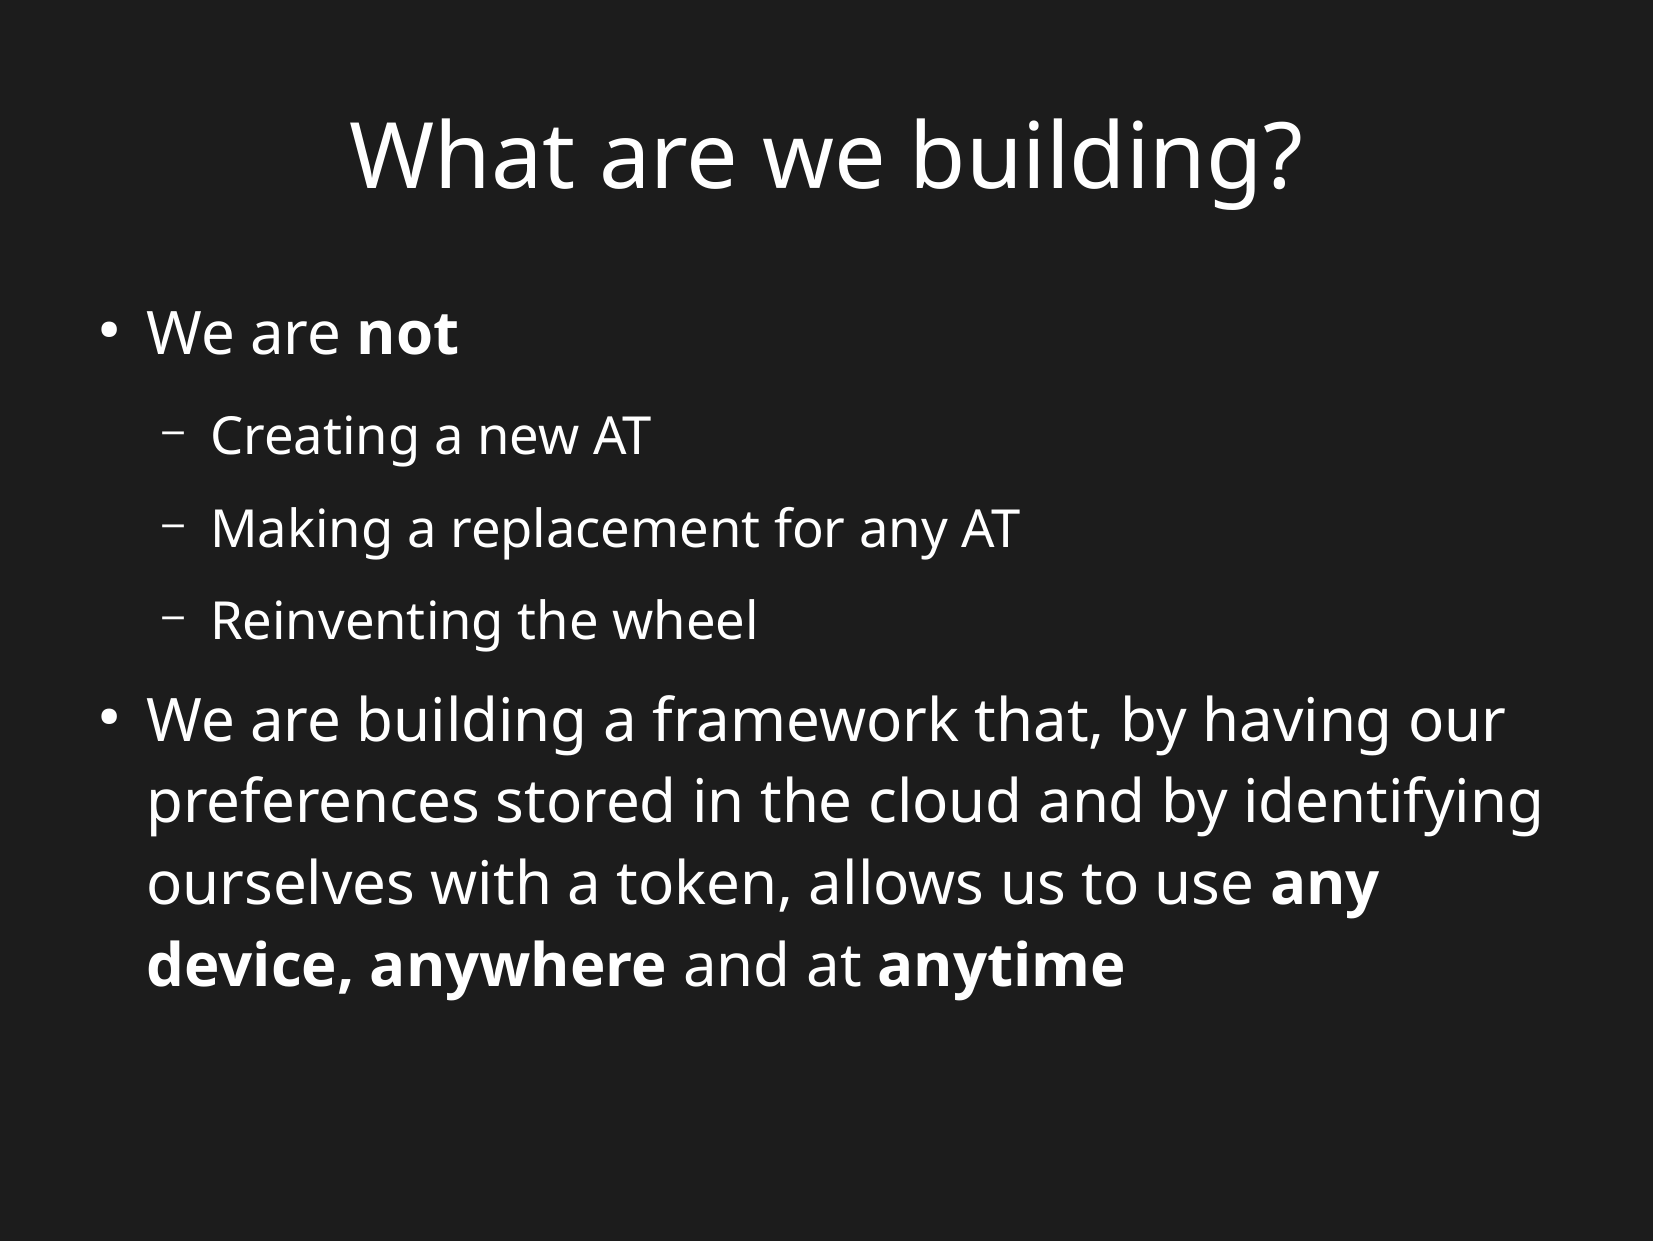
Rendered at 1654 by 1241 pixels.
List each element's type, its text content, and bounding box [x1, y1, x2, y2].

title What are we building? [82, 49, 1571, 257]
list We are not Creating a new AT Making a replacement for any AT Reinventing the wheel We are building a framework that, by having our preferences stored in the cloud and by identifying ourselves with a token, allows us to use any device, anywhere and at anytime [82, 290, 1571, 1010]
